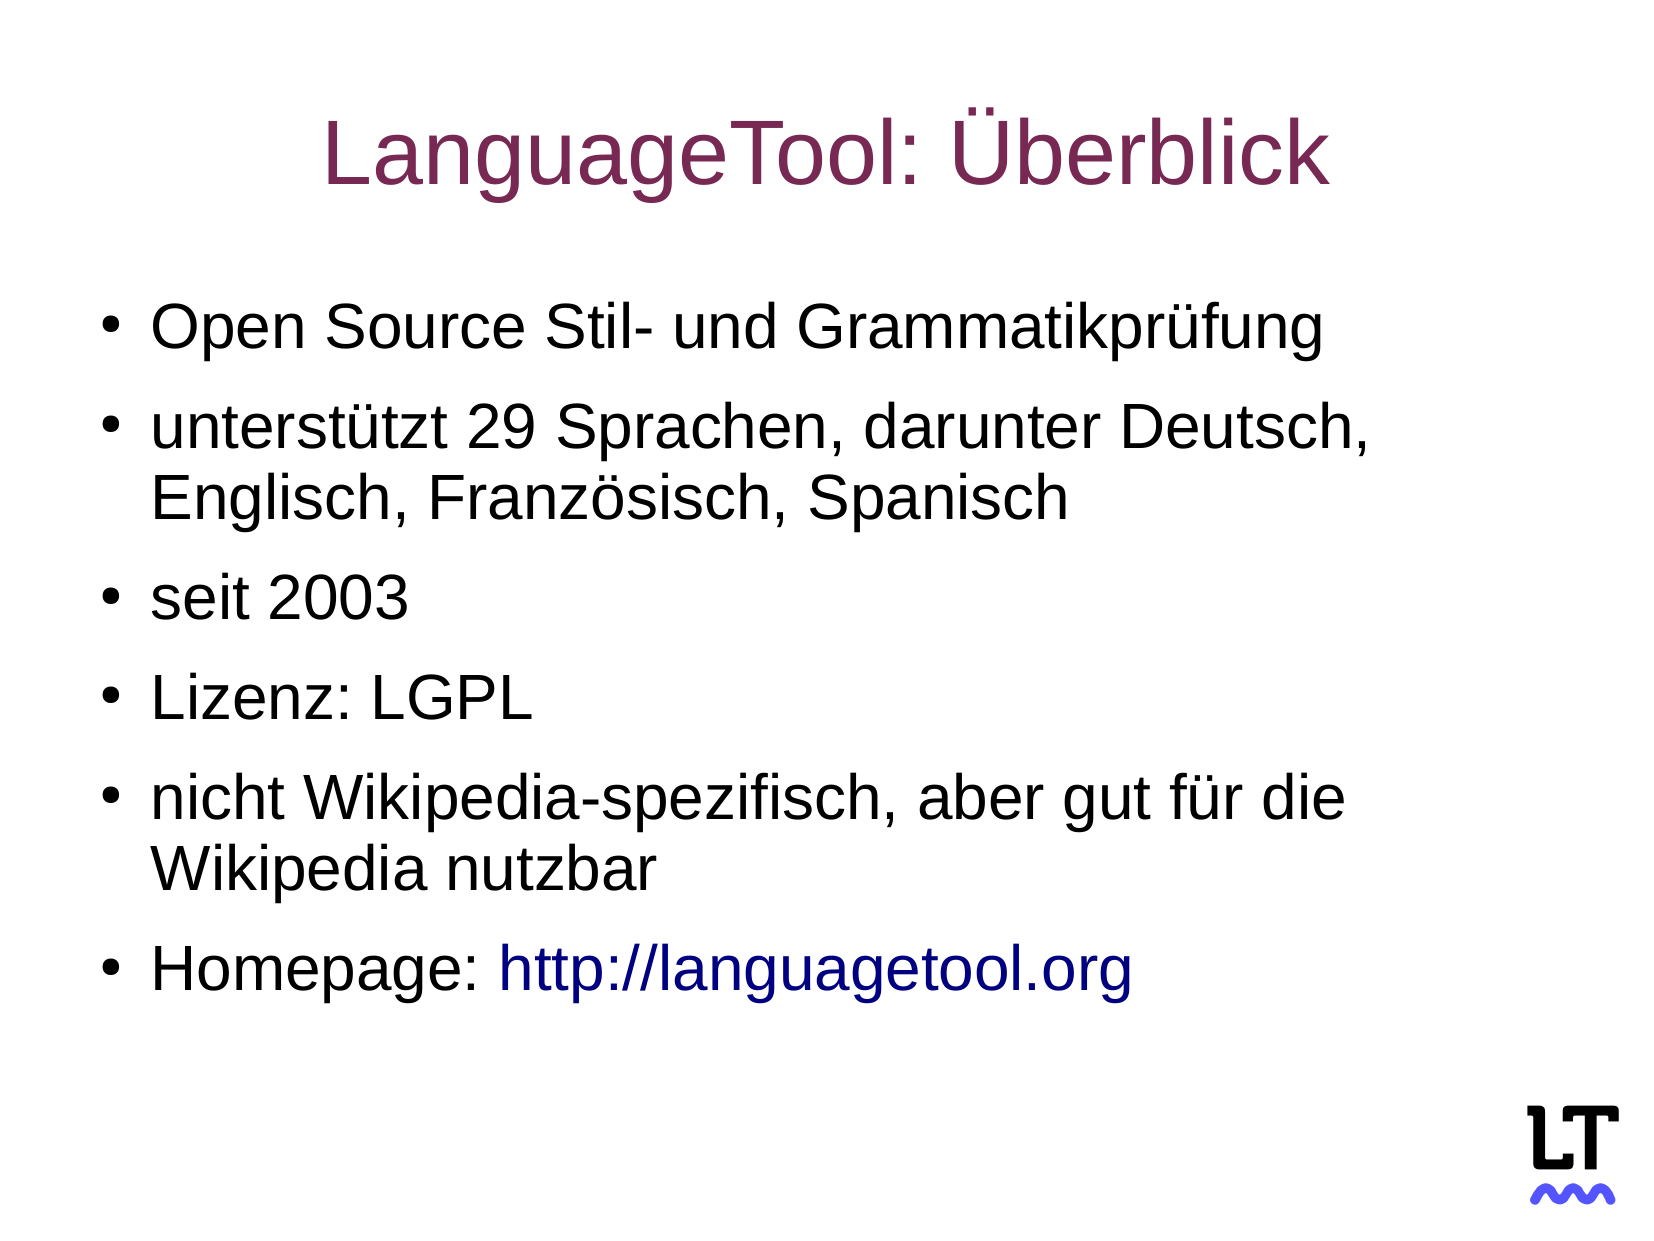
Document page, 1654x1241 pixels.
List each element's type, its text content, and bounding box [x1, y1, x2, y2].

picture [1500, 1086, 1645, 1229]
title LanguageTool: Überblick [82, 49, 1571, 257]
list Open Source Stil- und Grammatikprüfung unterstützt 29 Sprachen, darunter Deutsch, Englisch, Französisch, Spanisch seit 2003 Lizenz: LGPL nicht Wikipedia-spezifisch, aber gut für die Wikipedia nutzbar Homepage: http://languagetool.org [82, 290, 1538, 1010]
